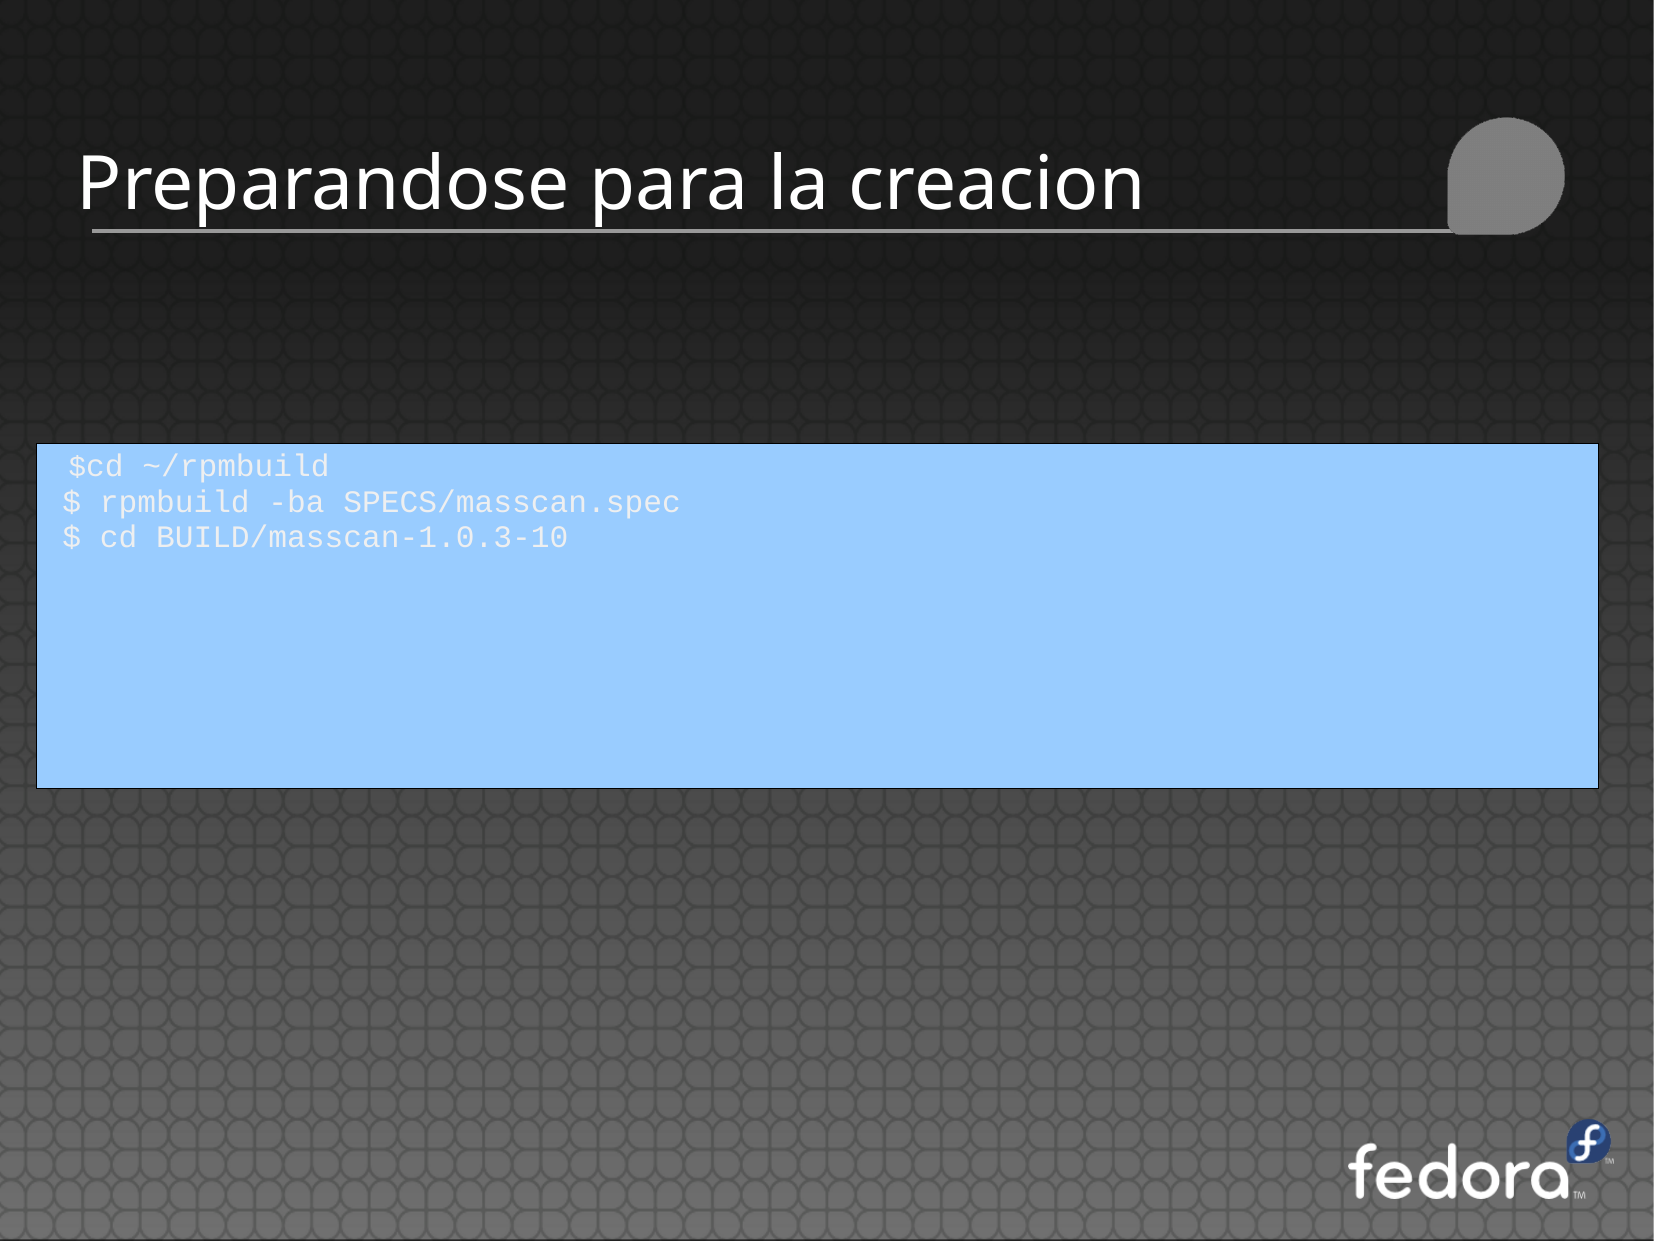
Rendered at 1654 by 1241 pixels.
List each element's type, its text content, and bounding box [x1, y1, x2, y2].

title Preparandose para la creacion [76, 112, 1566, 249]
picture [0, 0, 1654, 1241]
text_box $cd ~/rpmbuild $ rpmbuild -ba SPECS/masscan.spec $ cd BUILD/masscan-1.0.3-10 [36, 443, 1599, 789]
